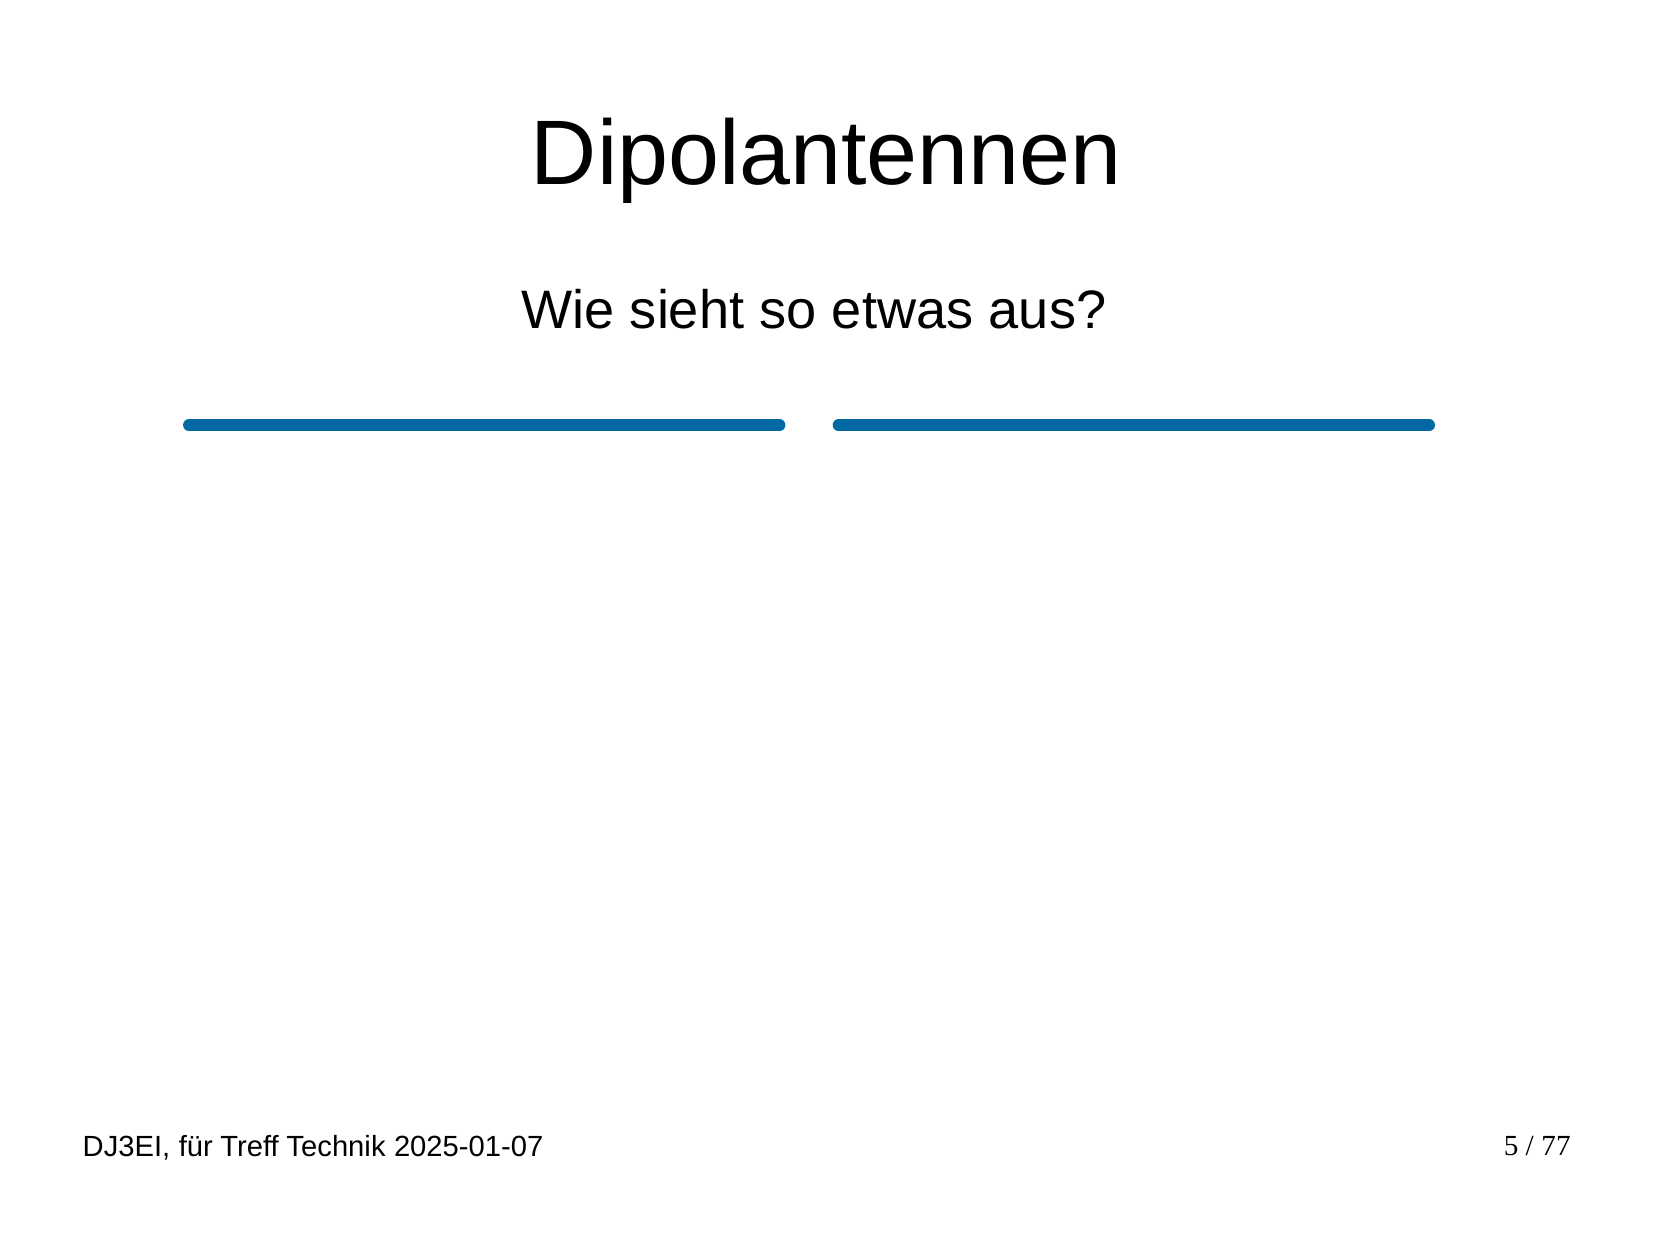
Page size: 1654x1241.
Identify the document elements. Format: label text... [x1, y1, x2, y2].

title Dipolantennen [82, 49, 1571, 257]
text_box Wie sieht so etwas aus? [506, 271, 1123, 348]
